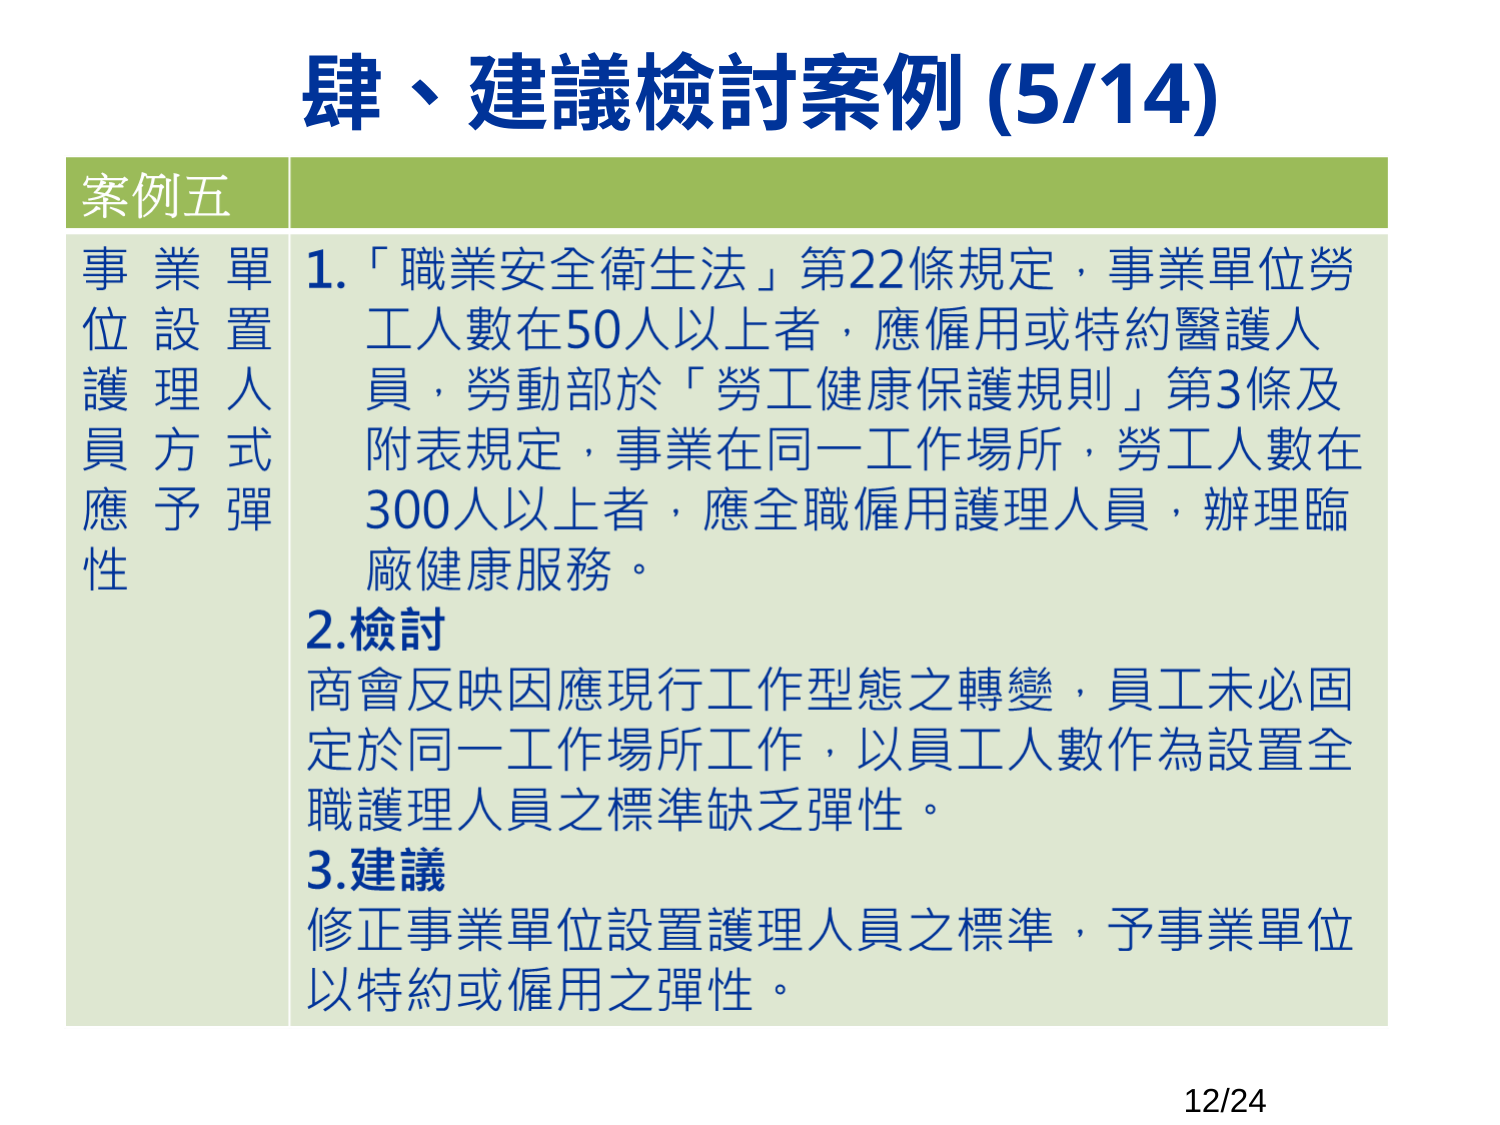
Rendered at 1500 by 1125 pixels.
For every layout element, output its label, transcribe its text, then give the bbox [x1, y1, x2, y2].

text_box 肆、建議檢討案例(5/14) [9, 19, 1500, 152]
picture [64, 147, 1389, 1052]
